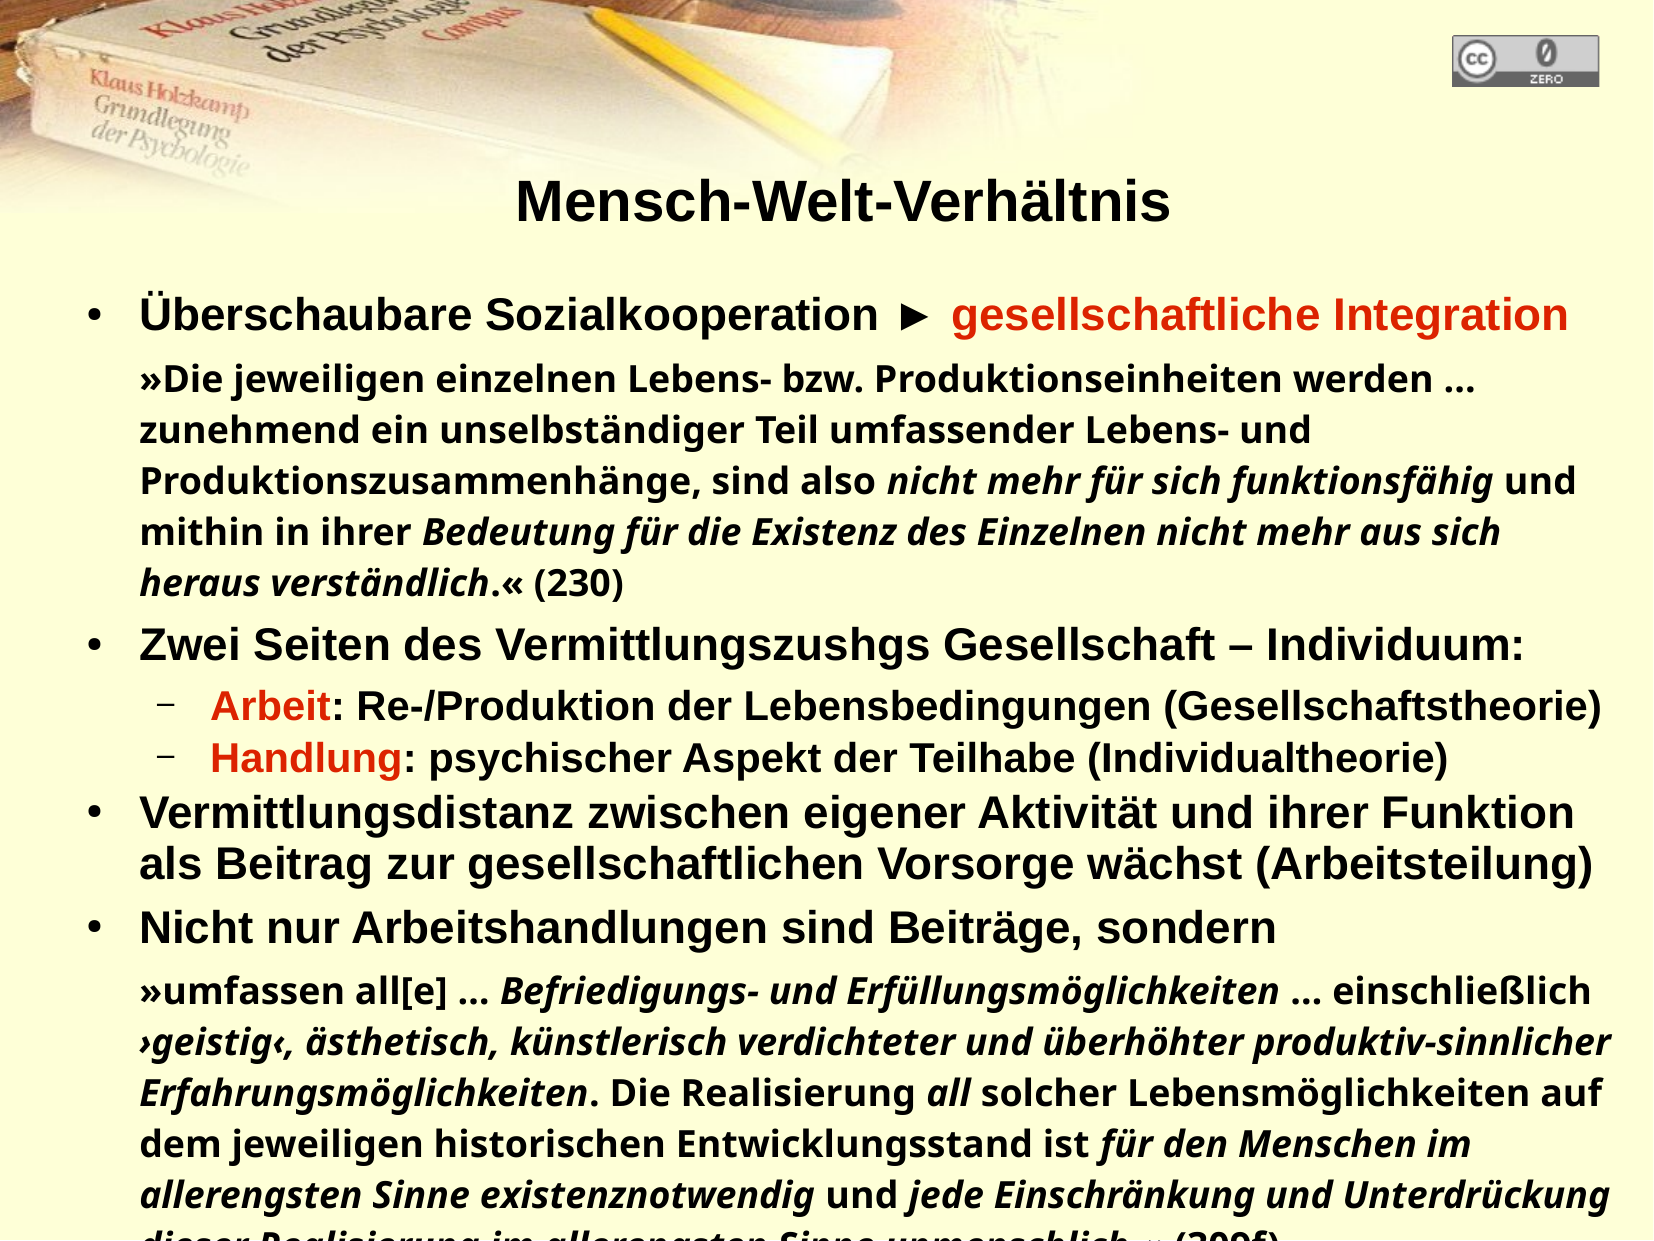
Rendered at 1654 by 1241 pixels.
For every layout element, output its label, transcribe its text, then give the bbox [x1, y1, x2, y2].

list Überschaubare Sozialkooperation ► gesellschaftliche Integration »Die jeweiligen einzelnen Lebens- bzw. Produktionseinheiten werden ... zunehmend ein unselbständiger Teil umfassender Lebens- und Produktionszusammenhänge, sind also nicht mehr für sich funktionsfähig und mithin in ihrer Bedeutung für die Existenz des Einzelnen nicht mehr aus sich heraus verständlich.« (230) Zwei Seiten des Vermittlungszushgs Gesellschaft – Individuum: Arbeit: Re-/Produktion der Lebensbedingungen (Gesellschaftstheorie) Handlung: psychischer Aspekt der Teilhabe (Individualtheorie) Vermittlungsdistanz zwischen eigener Aktivität und ihrer Funktion als Beitrag zur gesellschaftlichen Vorsorge wächst (Arbeitsteilung) Nicht nur Arbeitshandlungen sind Beiträge, sondern »umfassen all[e] … Befriedigungs- und Erfüllungsmöglichkeiten … einschließlich ›geistig‹, ästhetisch, künstlerisch verdichteter und überhöhter produktiv-sinnlicher Erfahrungsmöglichkeiten. Die Realisierung all solcher Lebensmöglichkeiten auf dem jeweiligen historischen Entwicklungsstand ist für den Menschen im allerengsten Sinne existenznotwendig und jede Einschränkung und Unterdrückung dieser Realisierung im allerengsten Sinne unmenschlich.« (309f) [68, 289, 1619, 1229]
title Mensch-Welt-Verhältnis [82, 124, 1607, 278]
picture [1452, 35, 1600, 87]
picture [0, 0, 1156, 213]
